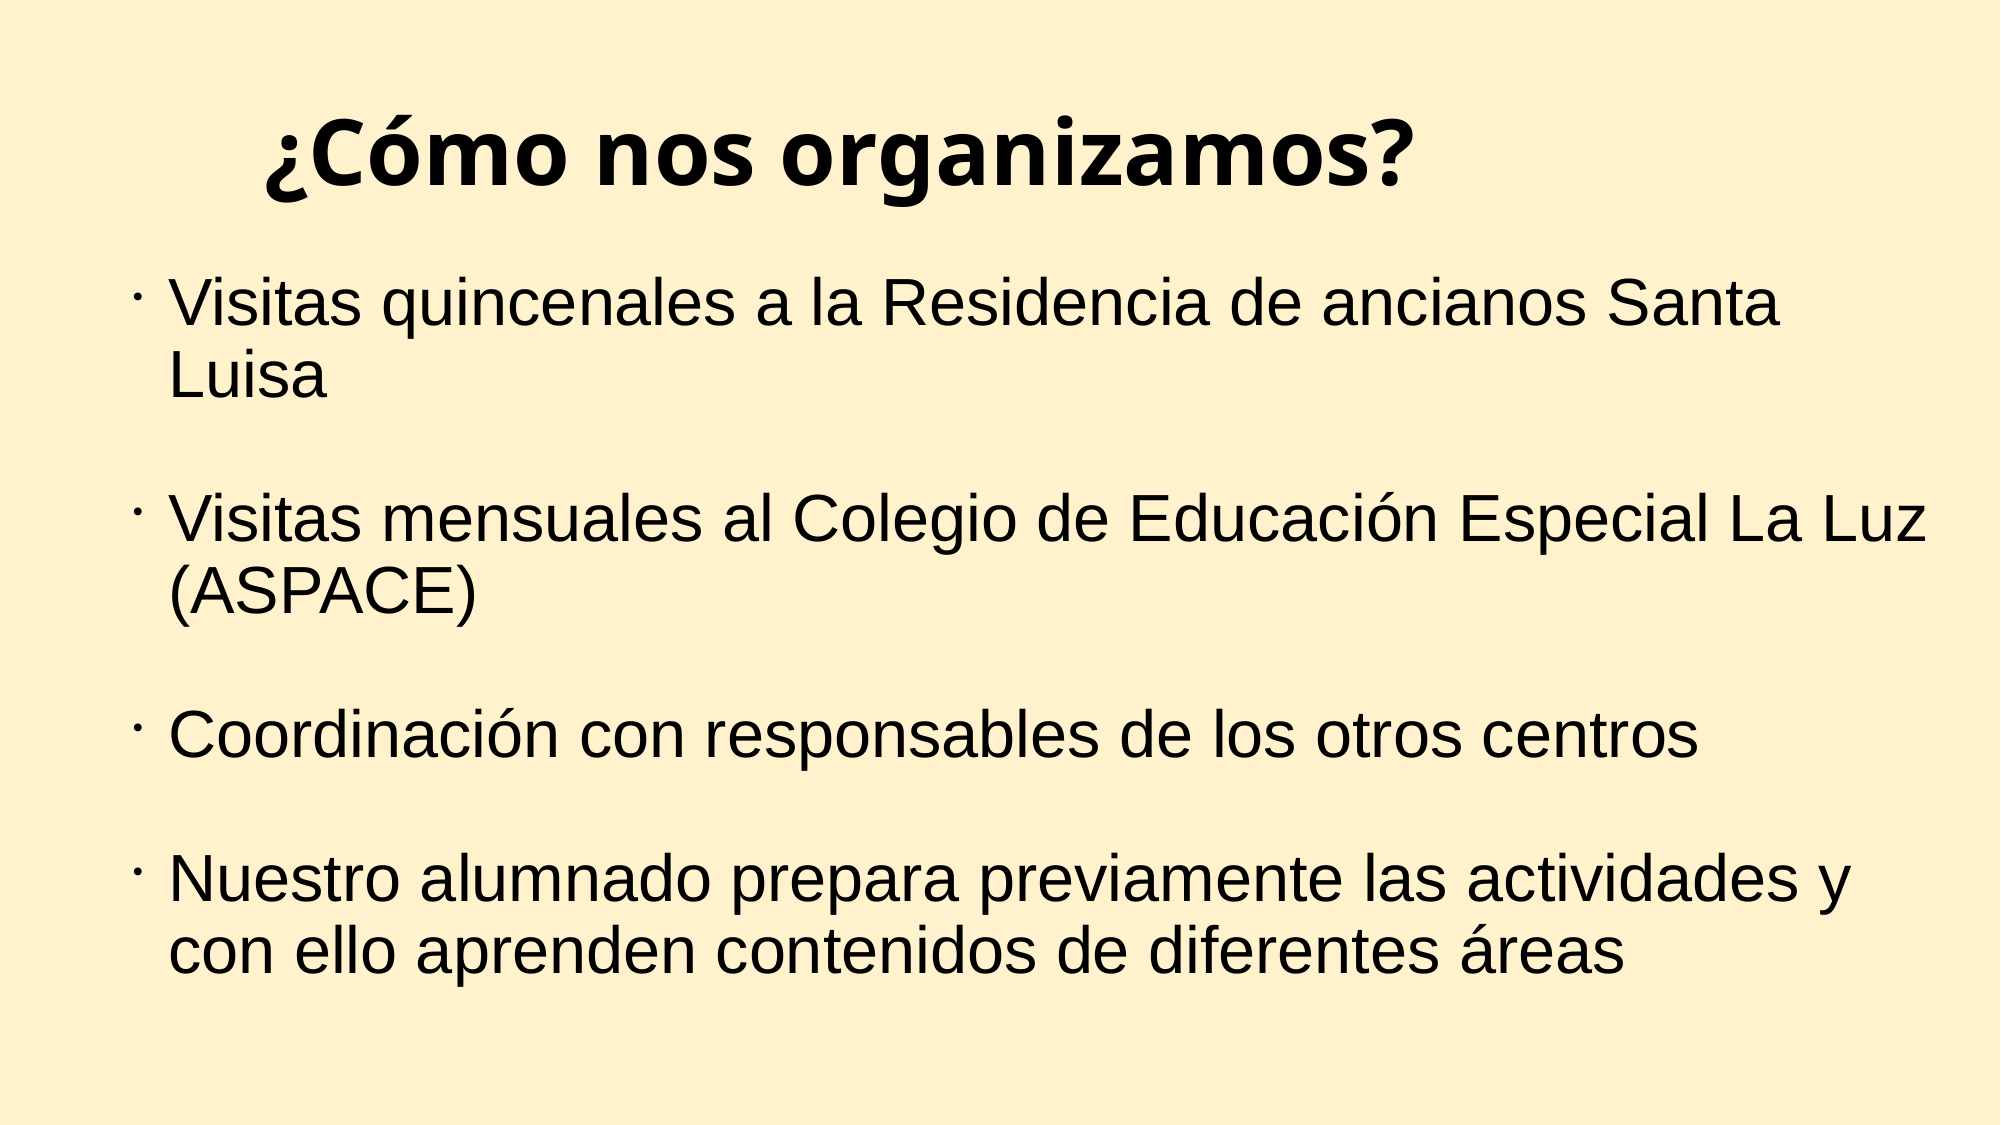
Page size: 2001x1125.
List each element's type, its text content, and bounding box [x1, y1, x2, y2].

title ¿Cómo nos organizamos? [249, 99, 1750, 241]
subtitle Visitas quincenales a la Residencia de ancianos Santa Luisa Visitas mensuales al Colegio de Educación Especial La Luz (ASPACE) Coordinación con responsables de los otros centros Nuestro alumnado prepara previamente las actividades y con ello aprenden contenidos de diferentes áreas [117, 260, 1970, 1042]
